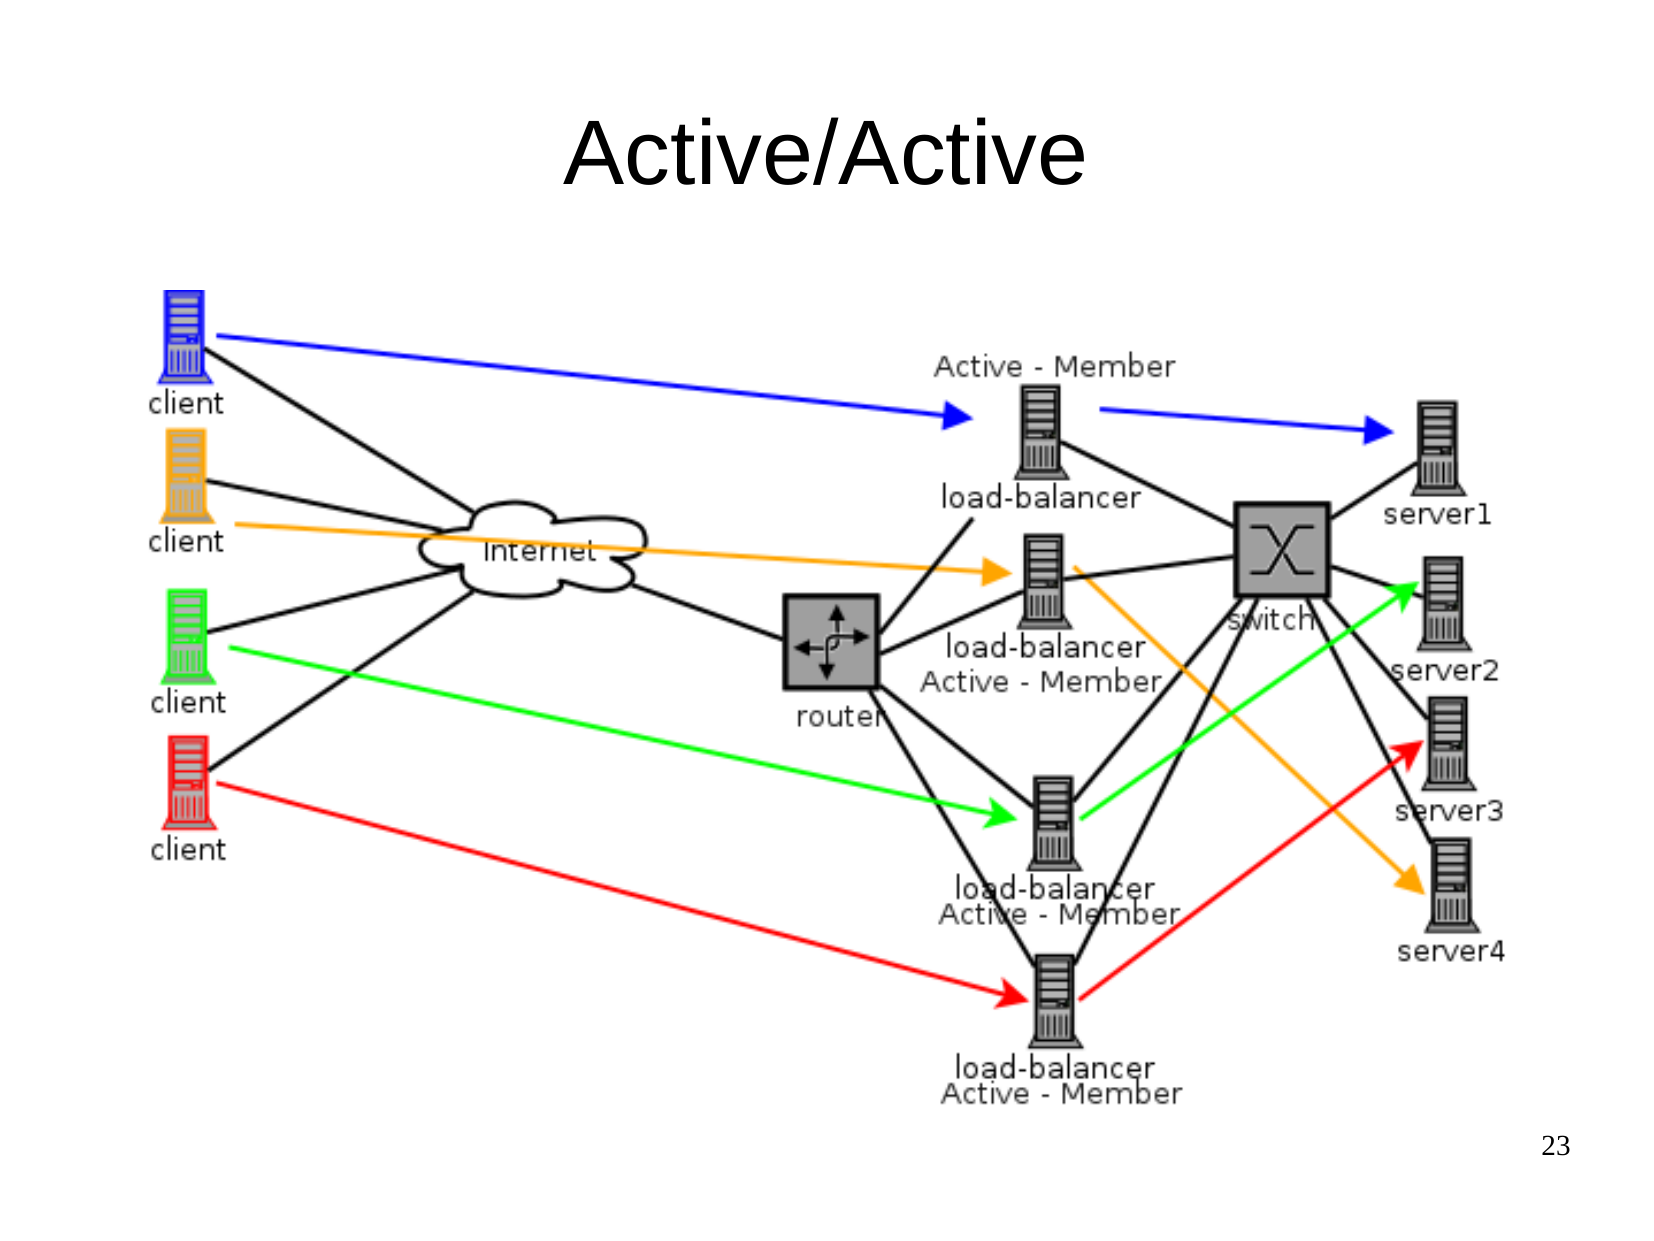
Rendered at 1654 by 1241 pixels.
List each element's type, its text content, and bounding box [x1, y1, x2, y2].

picture [141, 290, 1512, 1109]
title Active/Active [82, 49, 1571, 257]
